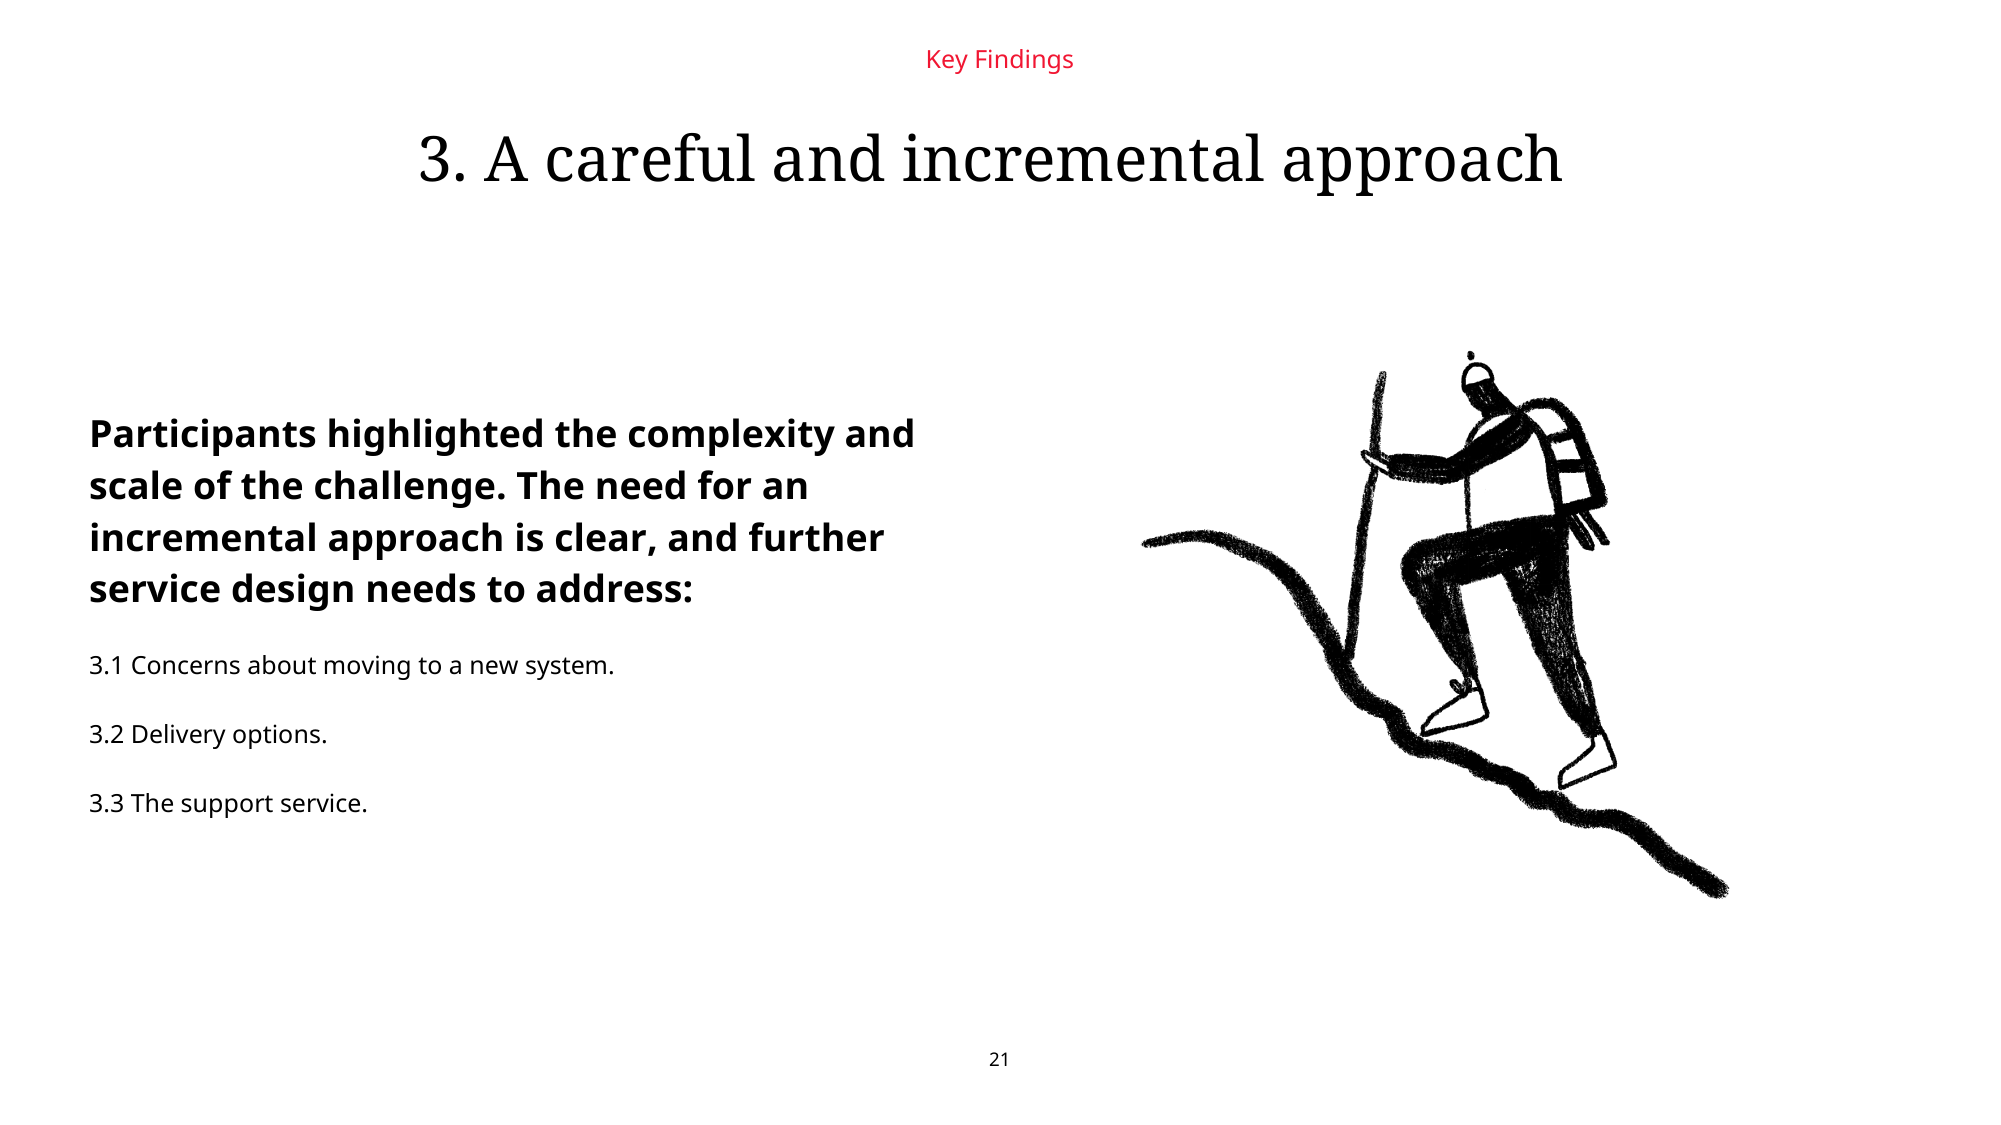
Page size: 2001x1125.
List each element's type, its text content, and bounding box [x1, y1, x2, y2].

text_box 27 [955, 1023, 1045, 1123]
text_box 3. A careful and incremental approach [83, 127, 1917, 227]
text_box Participants highlighted the complexity and scale of the challenge. The need for an incremental approach is clear, and further service design needs to address: 3.1 Concerns about moving to a new system. 3.2 Delivery options. 3.3 The support service. [83, 227, 849, 1012]
picture [849, 146, 2000, 1023]
text_box Key Findings [864, 40, 1136, 79]
